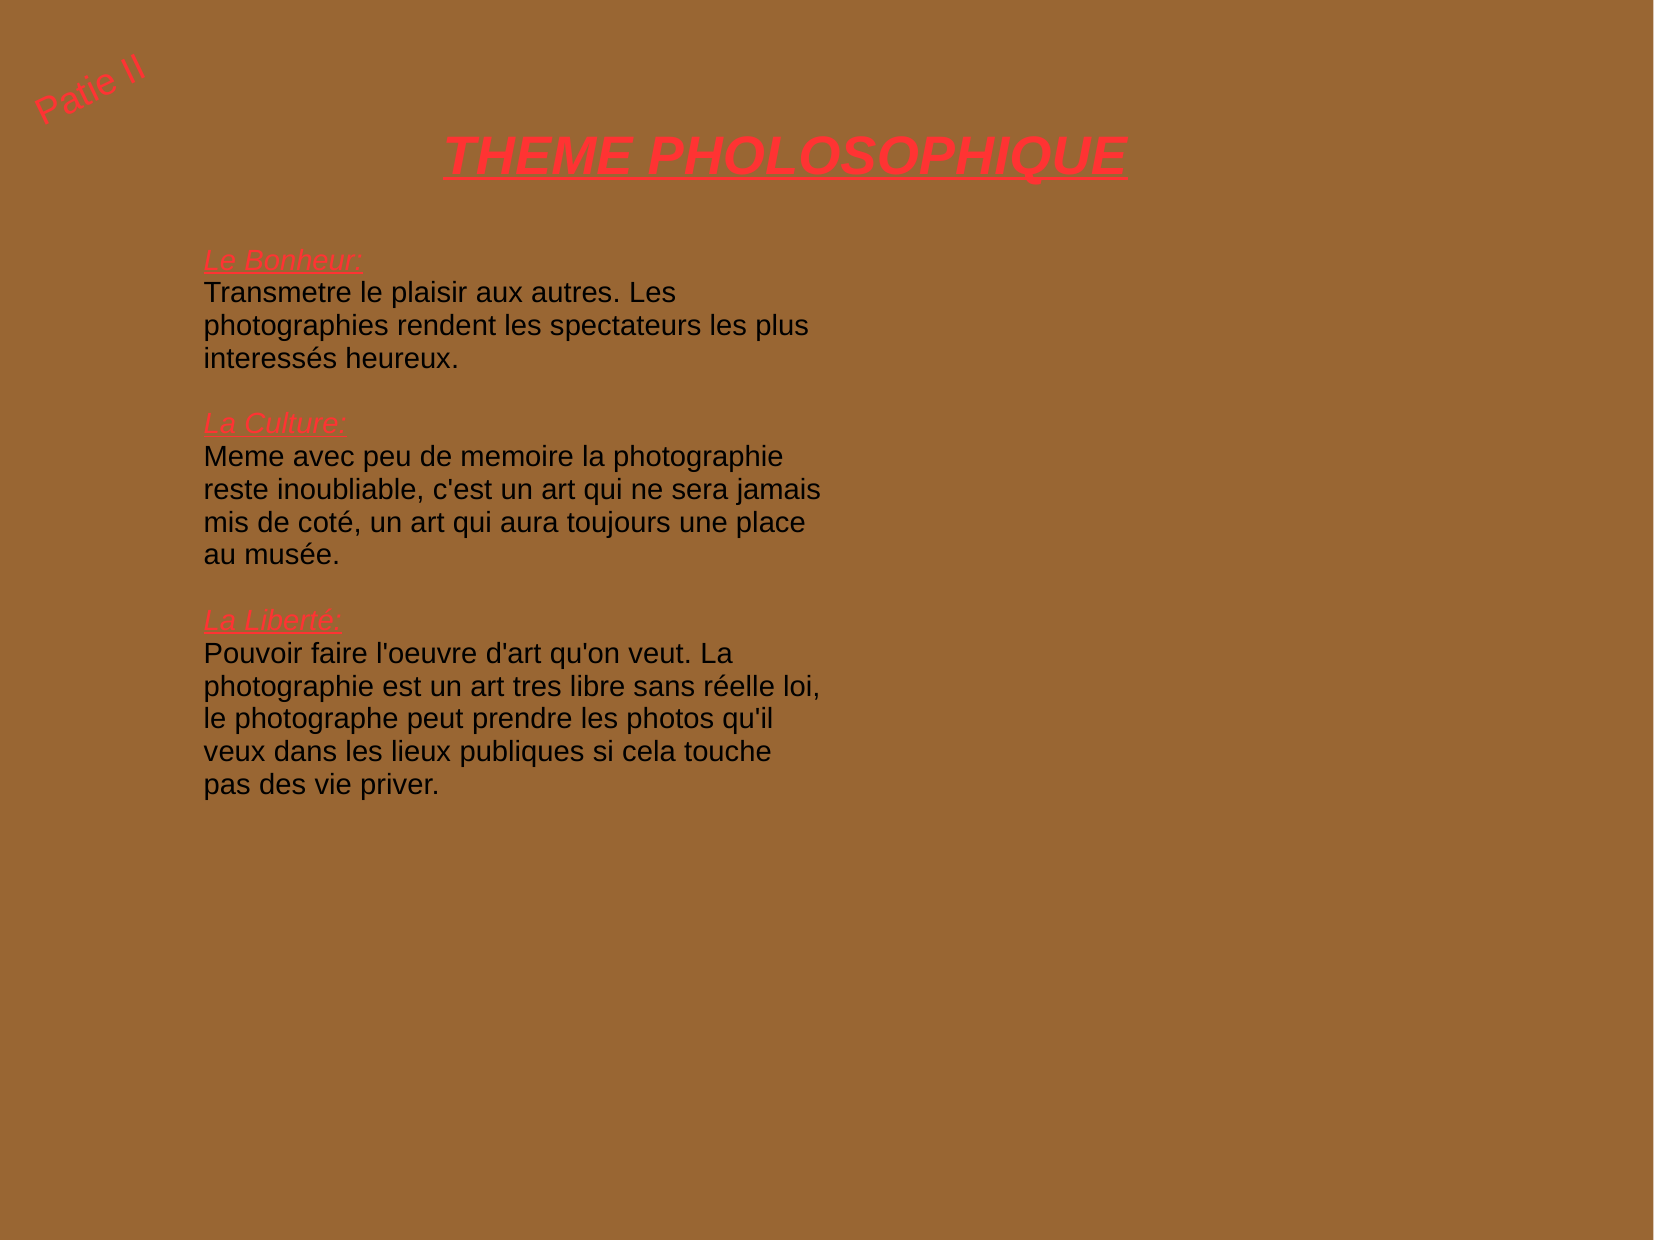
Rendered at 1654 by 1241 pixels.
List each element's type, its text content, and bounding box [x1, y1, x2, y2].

text_box THEME PHOLOSOPHIQUE [342, 118, 1229, 195]
text_box Patie II [11, 22, 190, 148]
text_box Le Bonheur: Transmetre le plaisir aux autres. Les photographies rendent les spectateurs les plus interessés heureux. La Culture: Meme avec peu de memoire la photographie reste inoubliable, c'est un art qui ne sera jamais mis de coté, un art qui aura toujours une place au musée. La Liberté: Pouvoir faire l'oeuvre d'art qu'on veut. La photographie est un art tres libre sans réelle loi, le photographe peut prendre les photos qu'il veux dans les lieux publiques si cela touche pas des vie priver. [188, 236, 839, 934]
